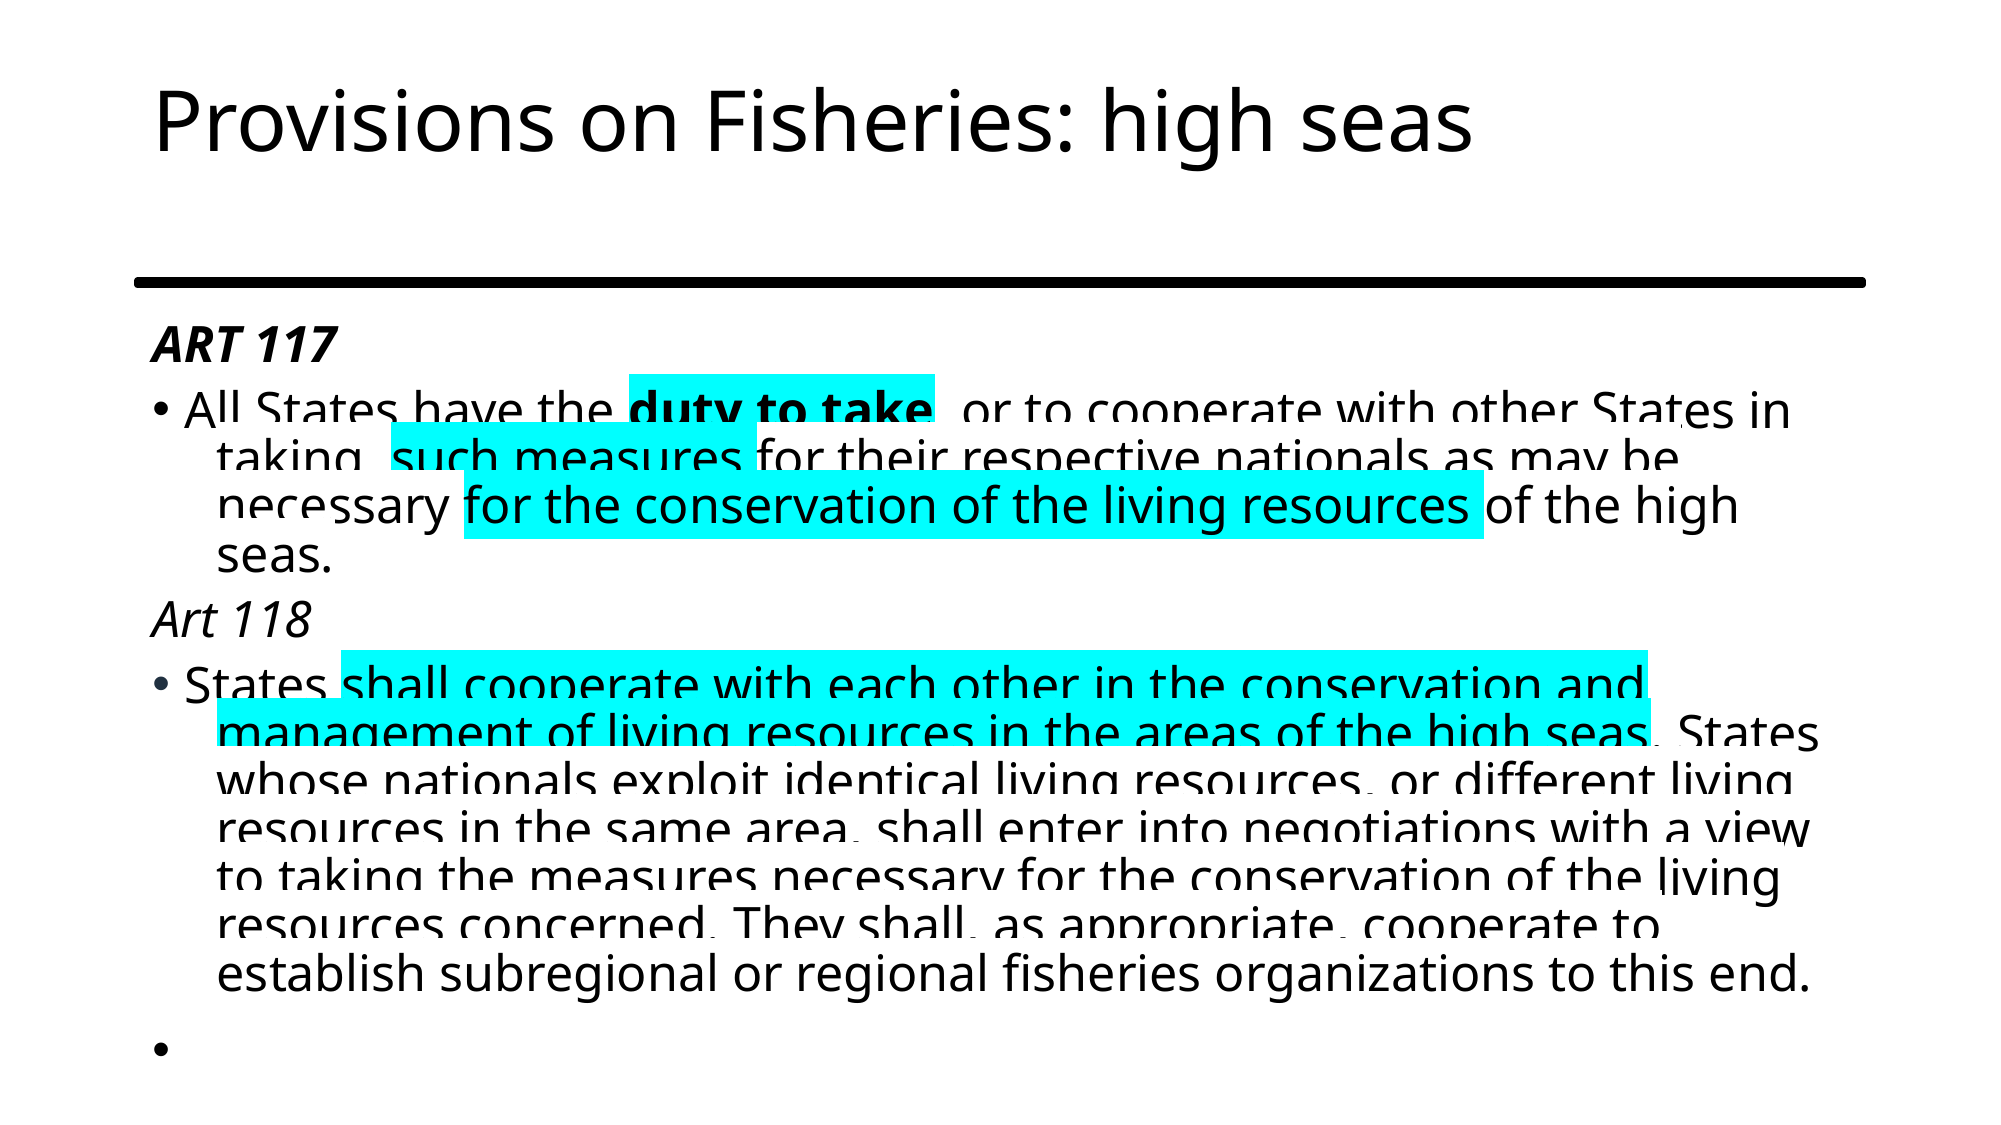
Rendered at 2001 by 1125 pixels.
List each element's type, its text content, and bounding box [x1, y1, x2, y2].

title Provisions on Fisheries: high seas [137, 59, 1863, 278]
list ART 117 All States have the duty to take, or to cooperate with other States in taking, such measures for their respective nationals as may be necessary for the conservation of the living resources of the high seas. Art 118 States shall cooperate with each other in the conservation and management of living resources in the areas of the high seas. States whose nationals exploit identical living resources, or different living resources in the same area, shall enter into negotiations with a view to taking the measures necessary for the conservation of the living resources concerned. They shall, as appropriate, cooperate to establish subregional or regional fisheries organizations to this end. [137, 316, 1863, 1014]
